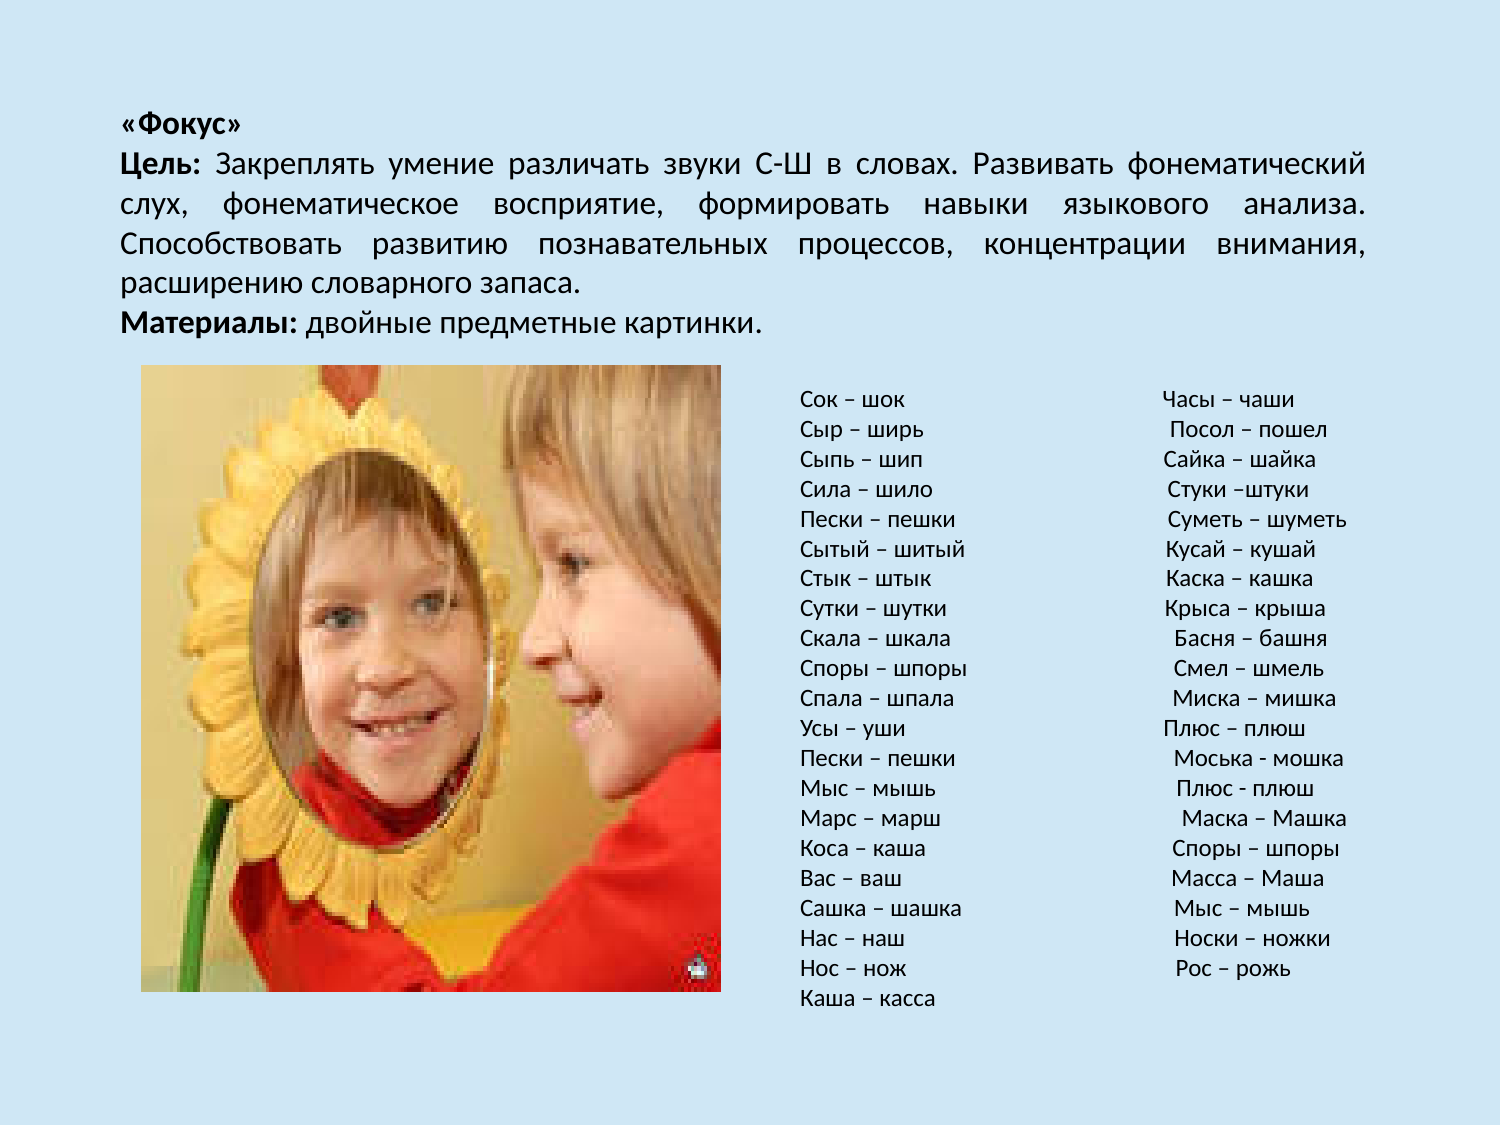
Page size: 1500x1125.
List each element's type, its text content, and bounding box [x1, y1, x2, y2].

picture [141, 365, 721, 993]
text_box «Фокус» Цель: Закреплять умение различать звуки С-Ш в словах. Развивать фонематический слух, фонематическое восприятие, формировать навыки языкового анализа. Способствовать развитию познавательных процессов, концентрации внимания, расширению словарного запаса. Материалы: двойные предметные картинки. [105, 93, 1383, 349]
text_box Сок – шок Часы – чаши Сыр – ширь Посол – пошел Сыпь – шип Сайка – шайка Сила – шило Стуки –штуки Пески – пешки Суметь – шуметь Сытый – шитый Кусай – кушай Стык – штык Каска – кашка Сутки – шутки Крыса – крыша Скала – шкала Басня – башня Споры – шпоры Смел – шмель Спала – шпала Миска – мишка Усы – уши Плюс – плюш Пески – пешки Моська - мошка Мыс – мышь Плюс - плюш Марс – марш Маска – Машка Коса – каша Споры – шпоры Вас – ваш Масса – Маша Сашка – шашка Мыс – мышь Нас – наш Носки – ножки Нос – нож Рос – рожь Каша – касса [785, 374, 1395, 1049]
